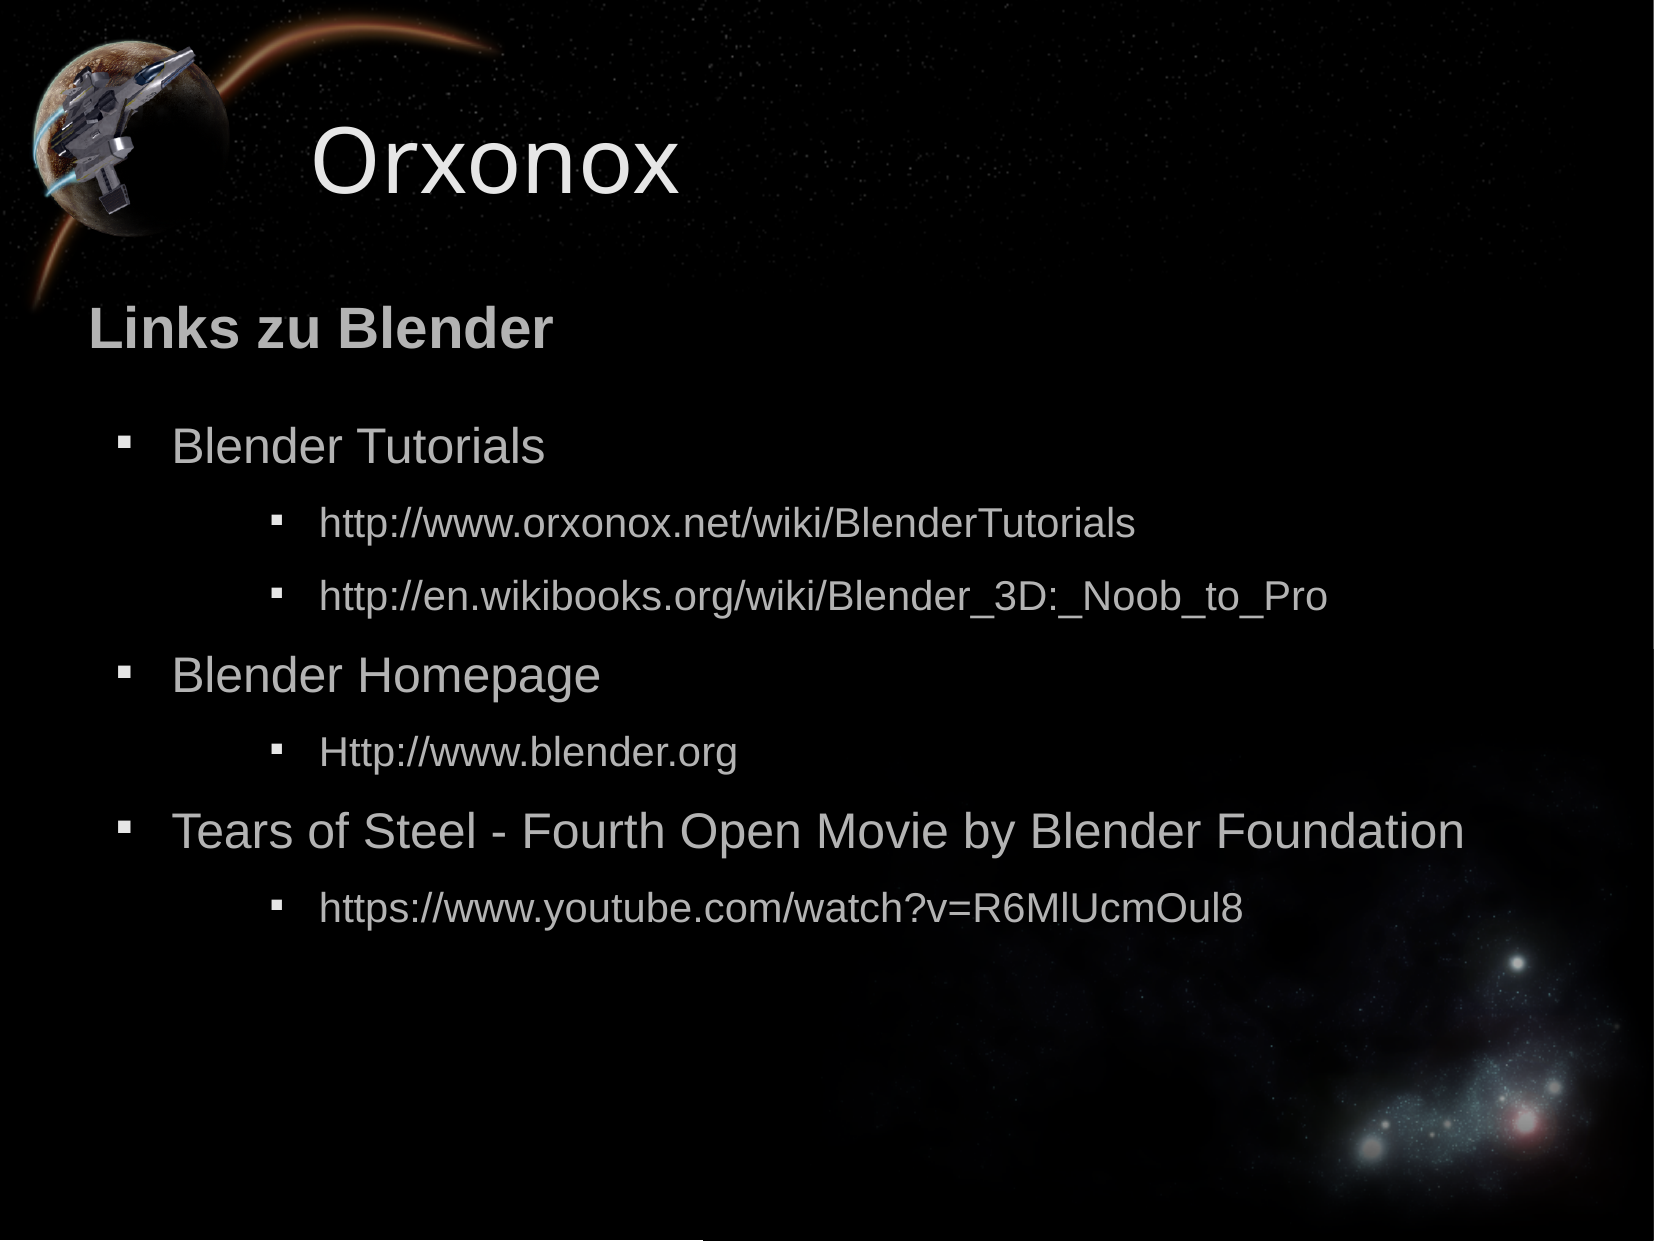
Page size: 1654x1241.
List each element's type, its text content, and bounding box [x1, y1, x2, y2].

list Blender Tutorials http://www.orxonox.net/wiki/BlenderTutorials http://en.wikibooks.org/wiki/Blender_3D:_Noob_to_Pro Blender Homepage Http://www.blender.org Tears of Steel - Fourth Open Movie by Blender Foundation https://www.youtube.com/watch?v=R6MlUcmOul8 [82, 413, 1571, 1218]
title Links zu Blender [88, 273, 1577, 377]
picture [703, 649, 1654, 1241]
picture [0, 0, 1607, 443]
